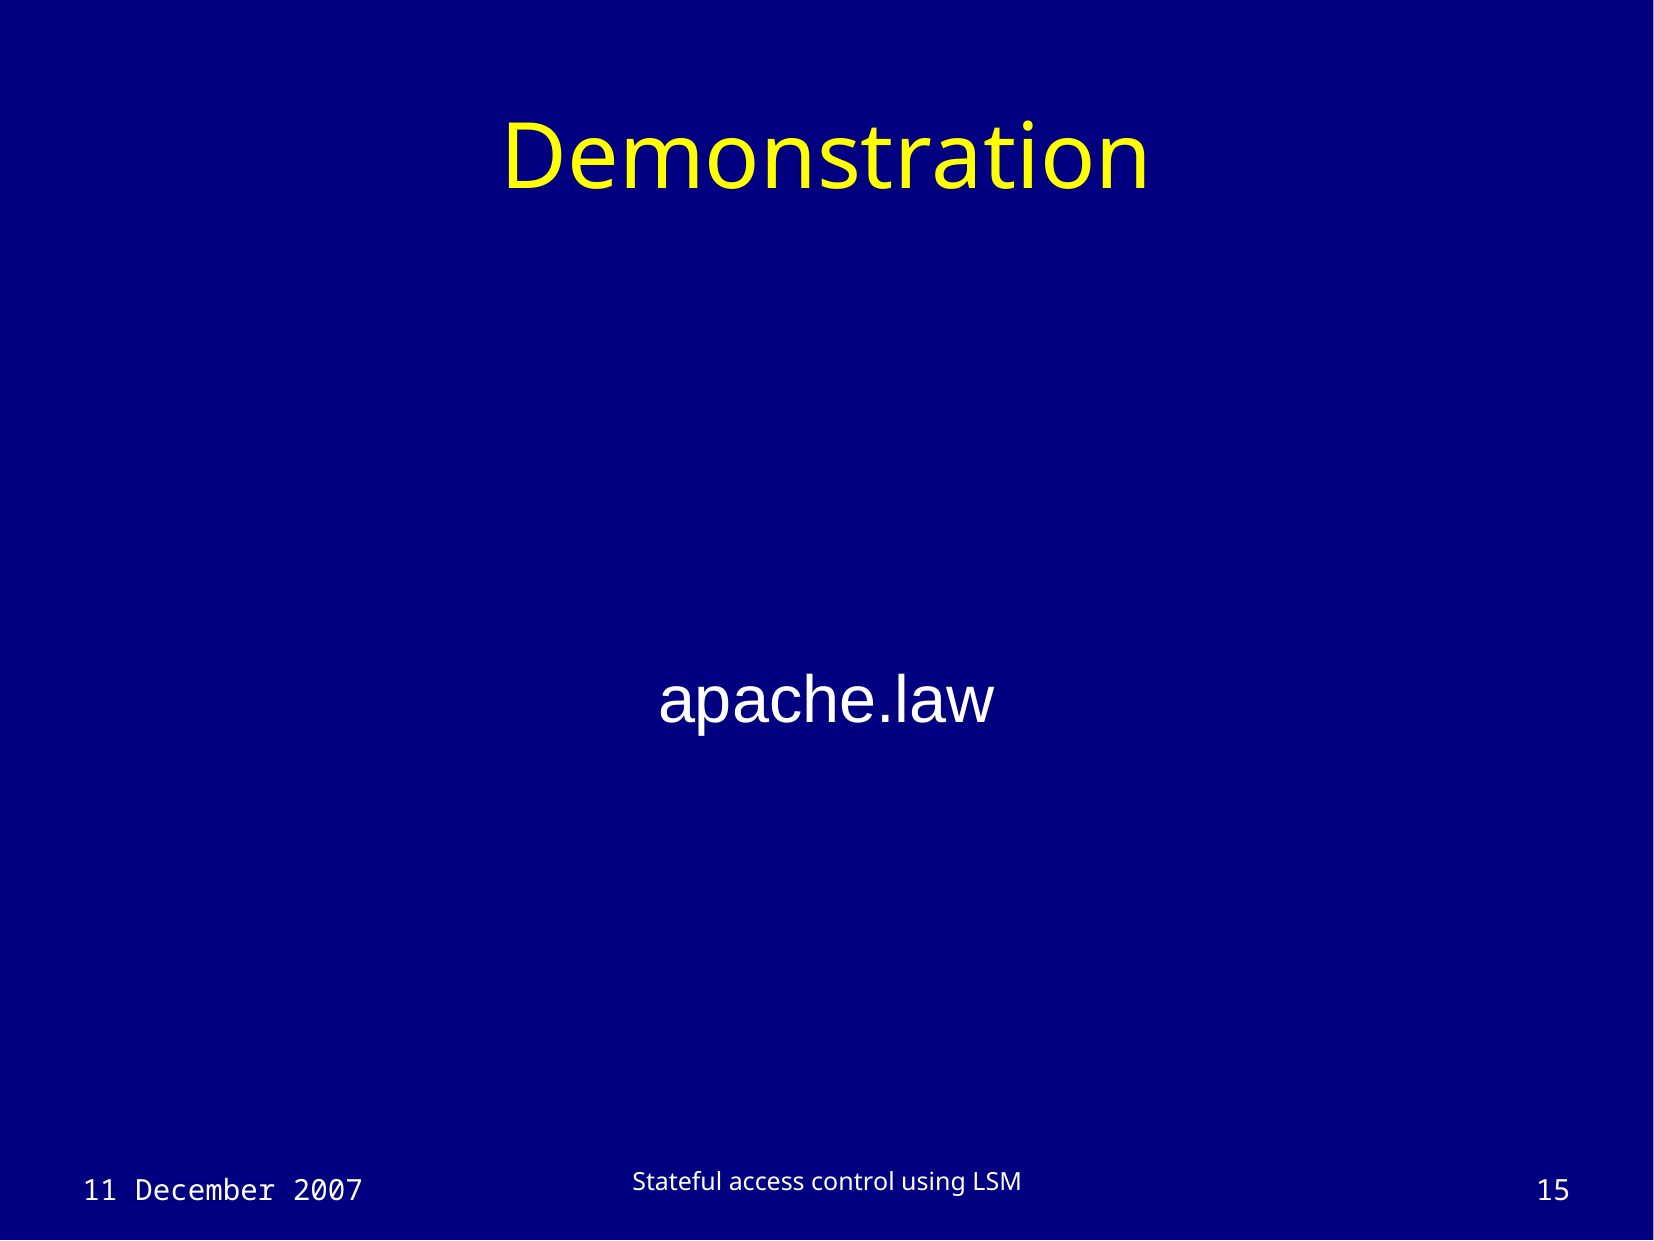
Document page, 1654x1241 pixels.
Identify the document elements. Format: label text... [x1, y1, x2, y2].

title Demonstration [82, 49, 1571, 257]
subtitle apache.law [82, 297, 1571, 1102]
